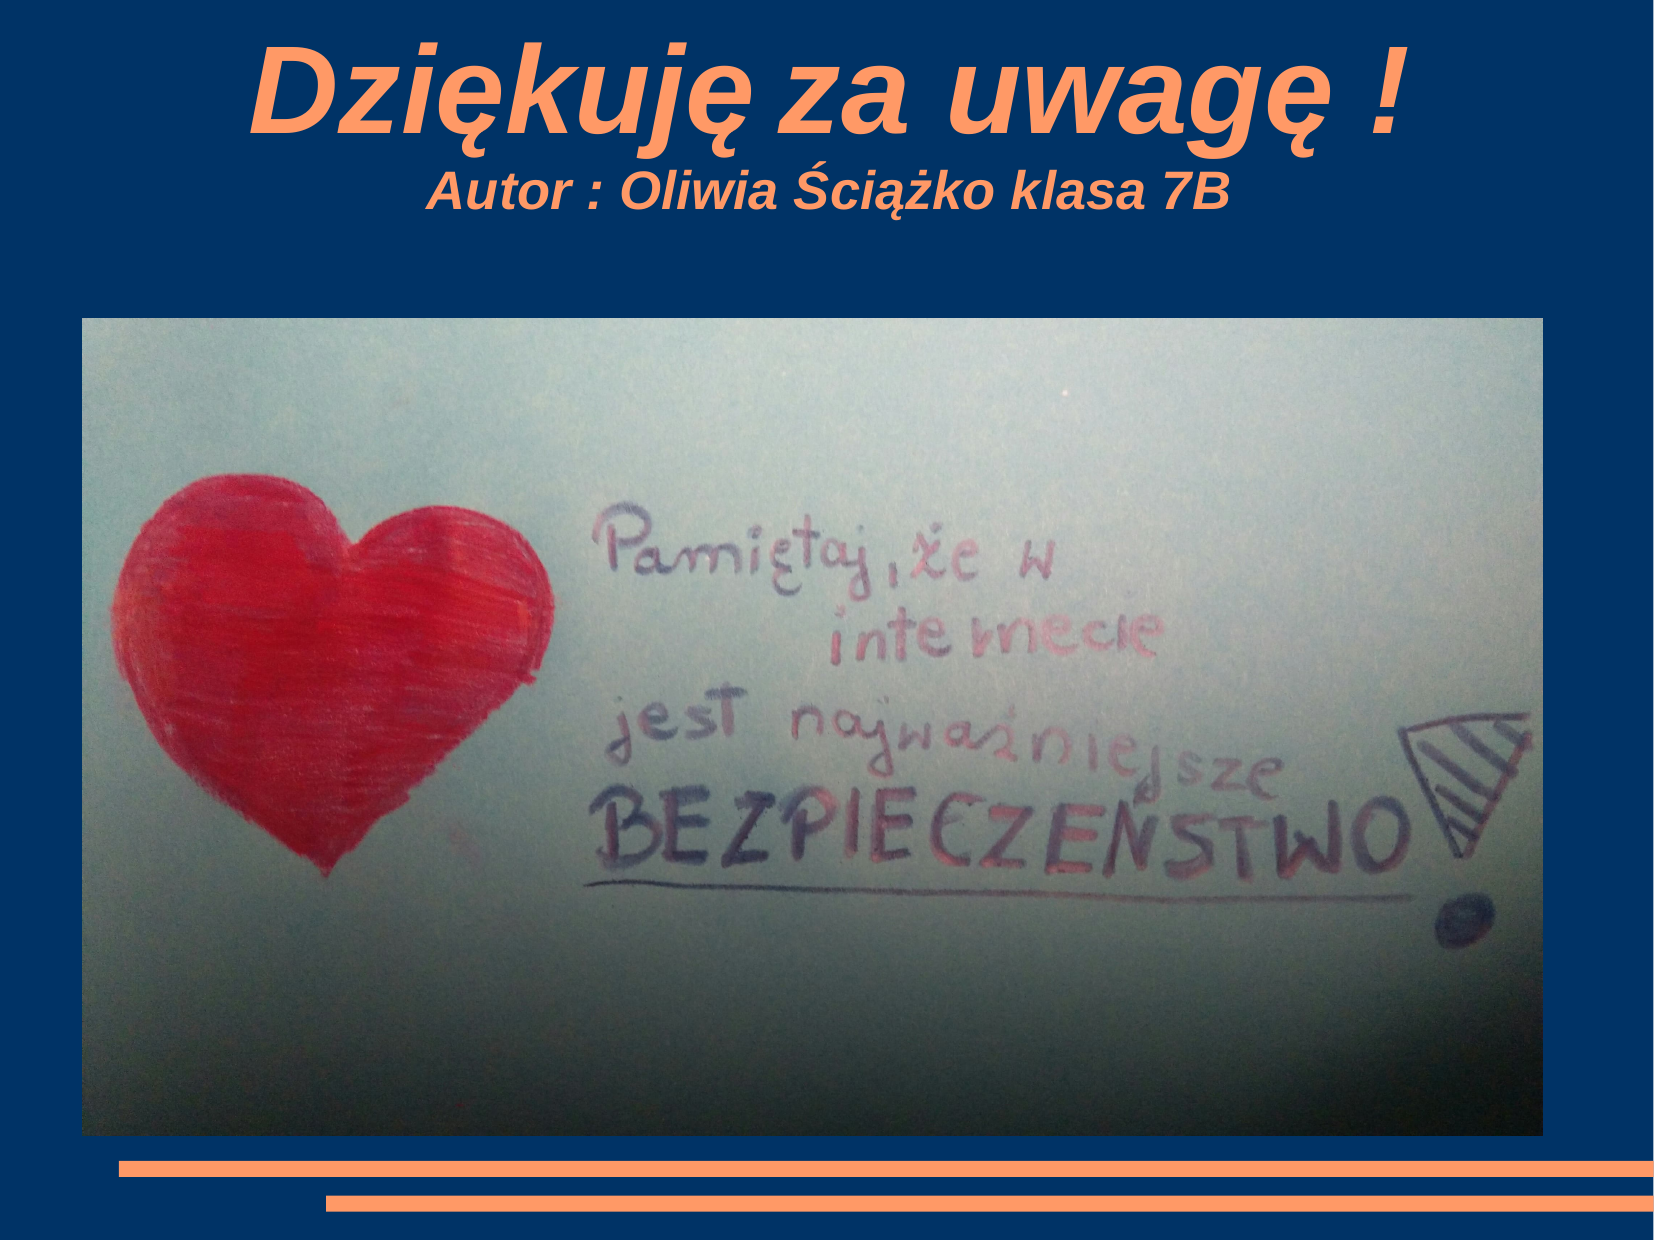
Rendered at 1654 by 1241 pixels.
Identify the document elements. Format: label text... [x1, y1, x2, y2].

title Dziękuję za uwagę ! Autor : Oliwia Ściążko klasa 7B [123, 17, 1536, 225]
picture [82, 318, 1543, 1136]
